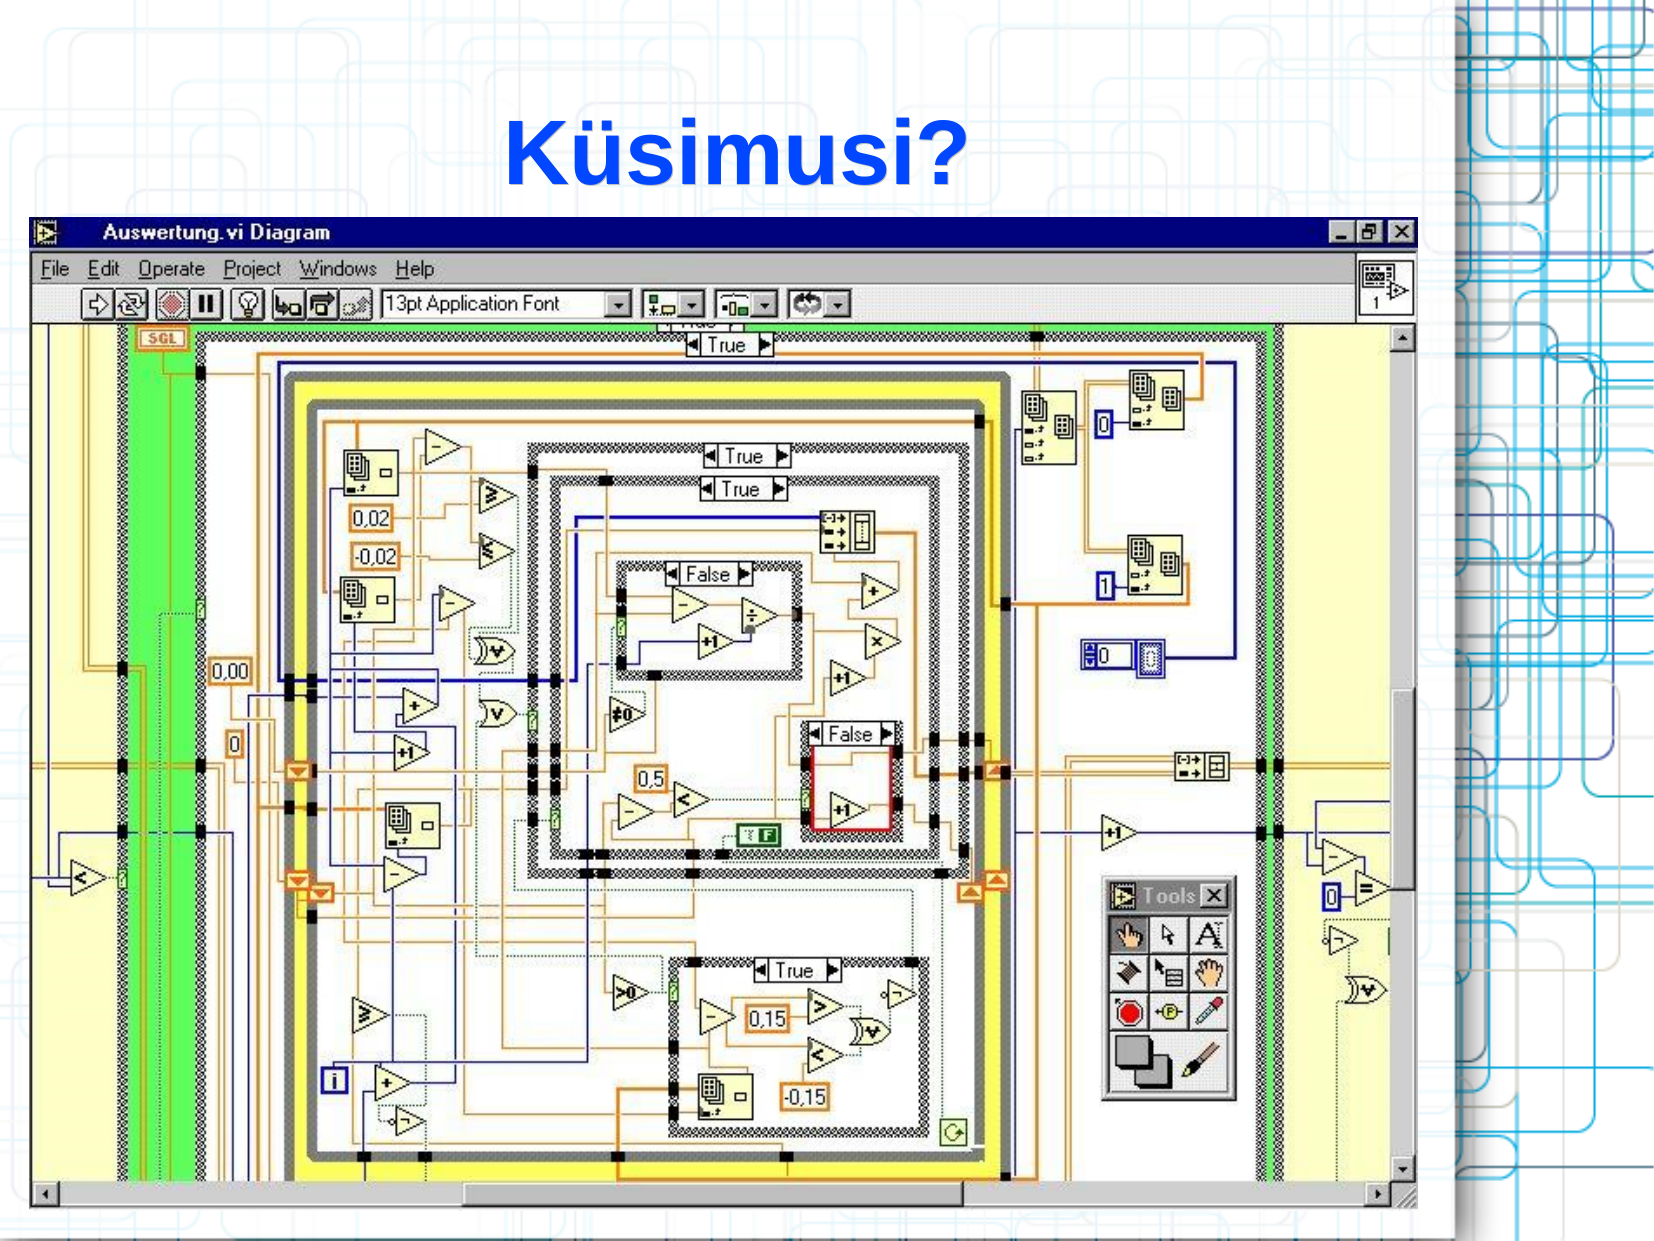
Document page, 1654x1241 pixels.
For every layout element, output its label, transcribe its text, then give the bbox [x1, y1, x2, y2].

title Küsimusi? [59, 56, 1418, 217]
picture [0, 0, 1654, 1241]
